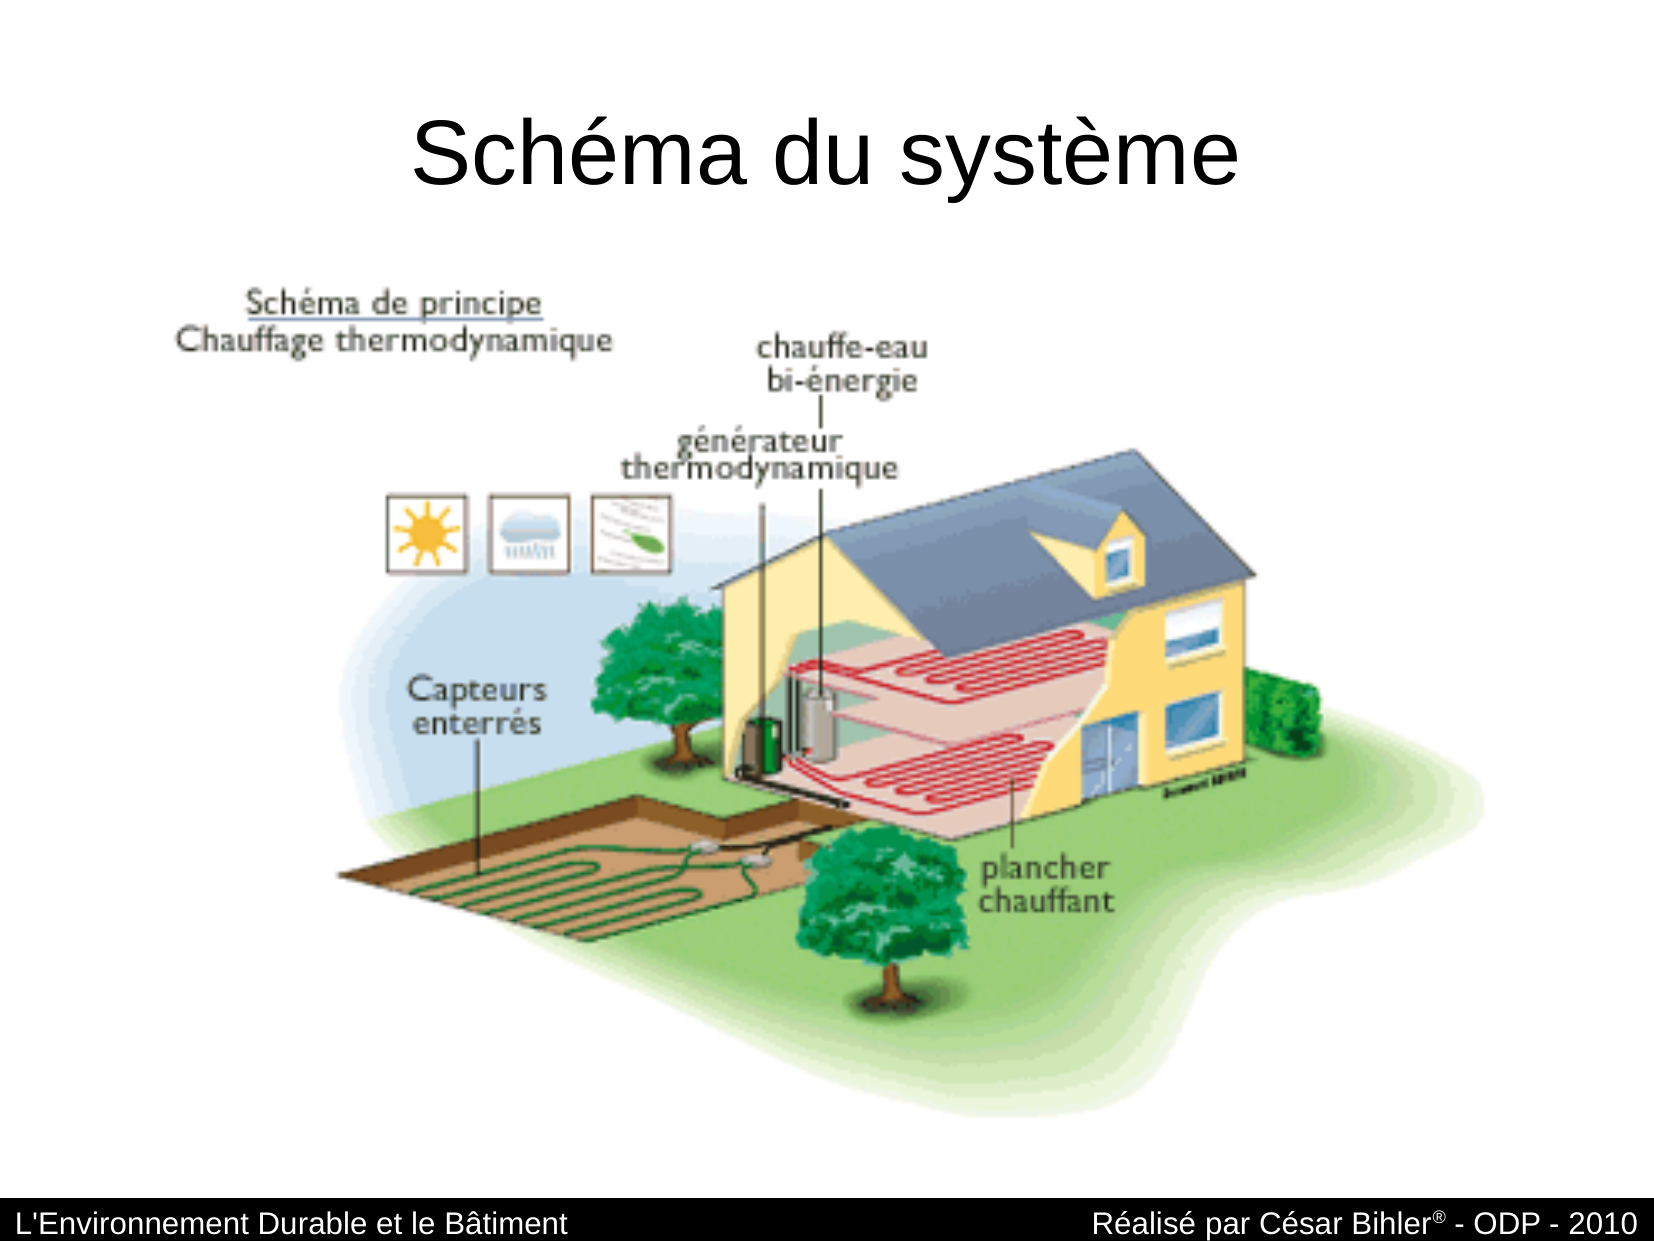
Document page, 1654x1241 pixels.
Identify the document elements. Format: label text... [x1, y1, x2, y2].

picture [0, 0, 1654, 1198]
title Schéma du système [82, 56, 1571, 250]
text_box L'Environnement Durable et le Bâtiment Réalisé par César Bihler® - ODP - 2010 [0, 1198, 1654, 1241]
